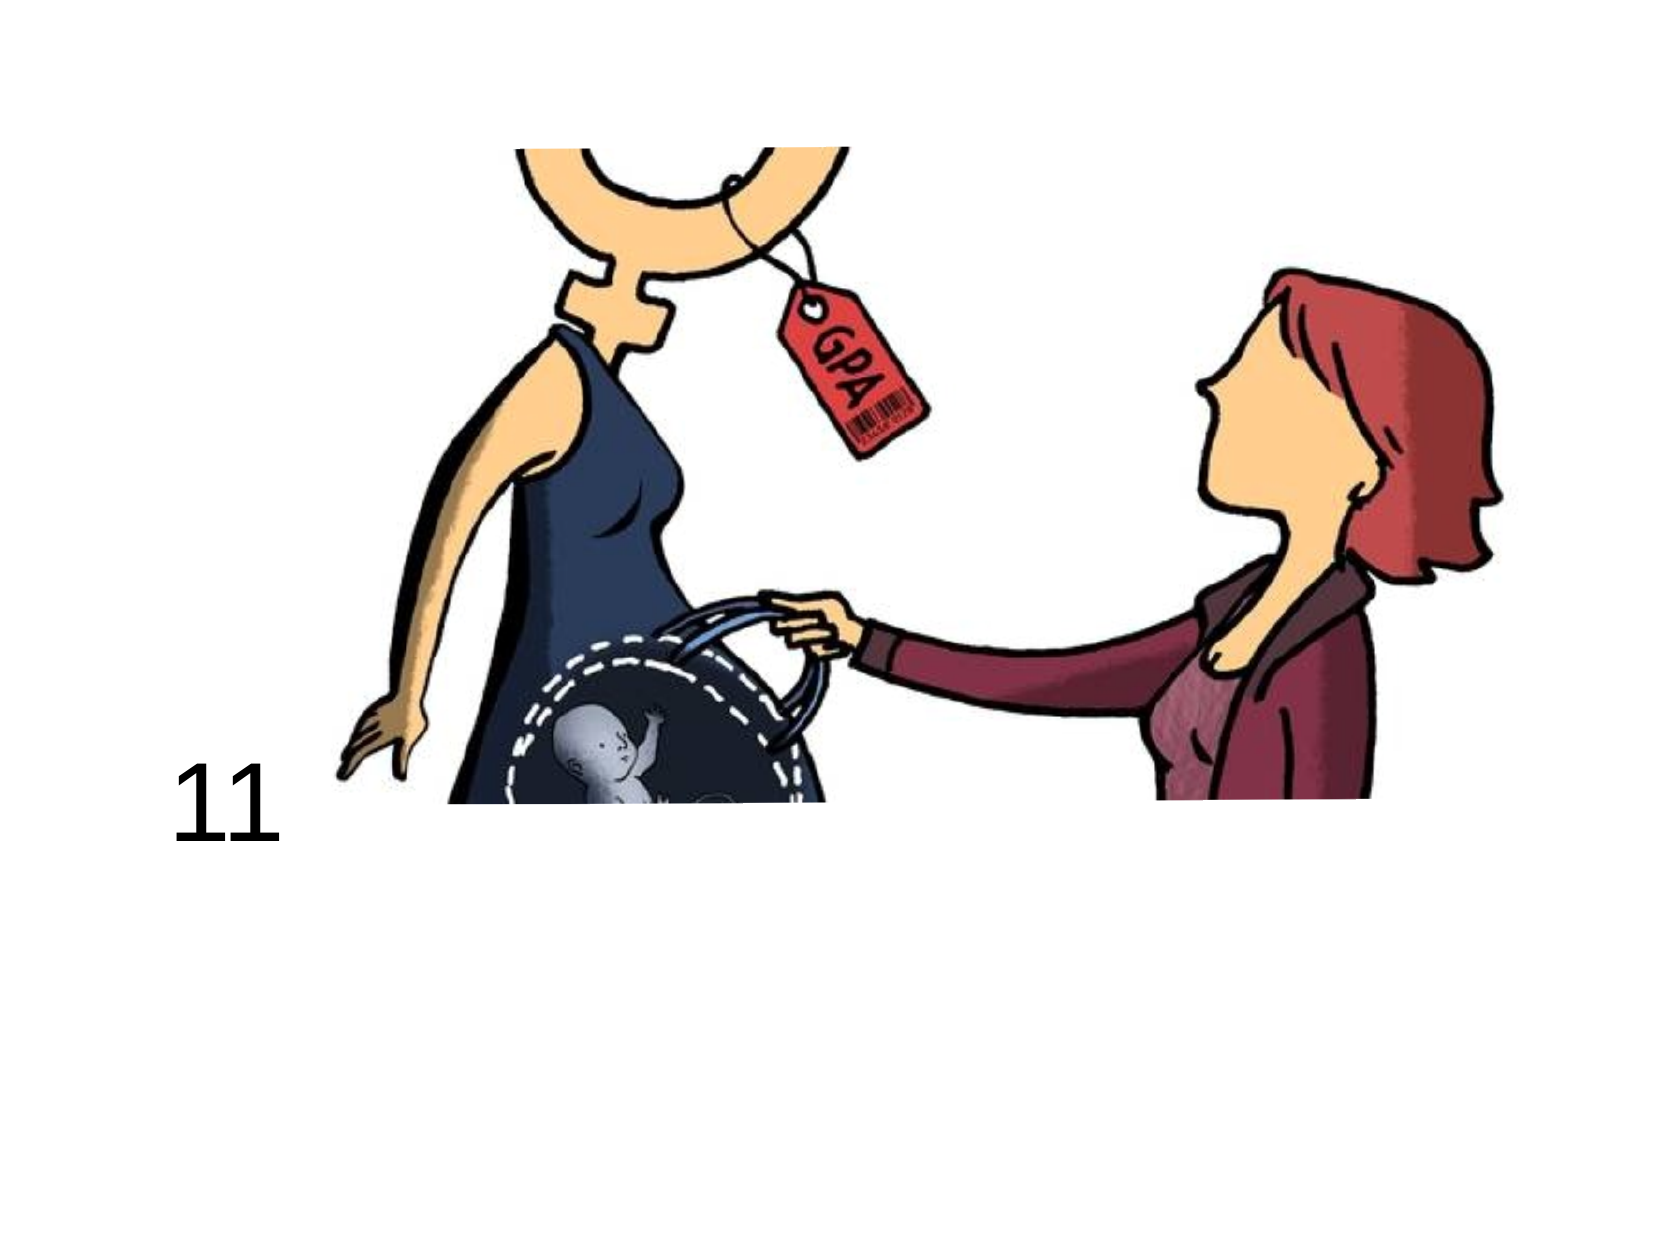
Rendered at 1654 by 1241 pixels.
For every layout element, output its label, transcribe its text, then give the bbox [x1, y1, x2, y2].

text_box 11 [153, 732, 355, 873]
picture [275, 141, 1595, 805]
